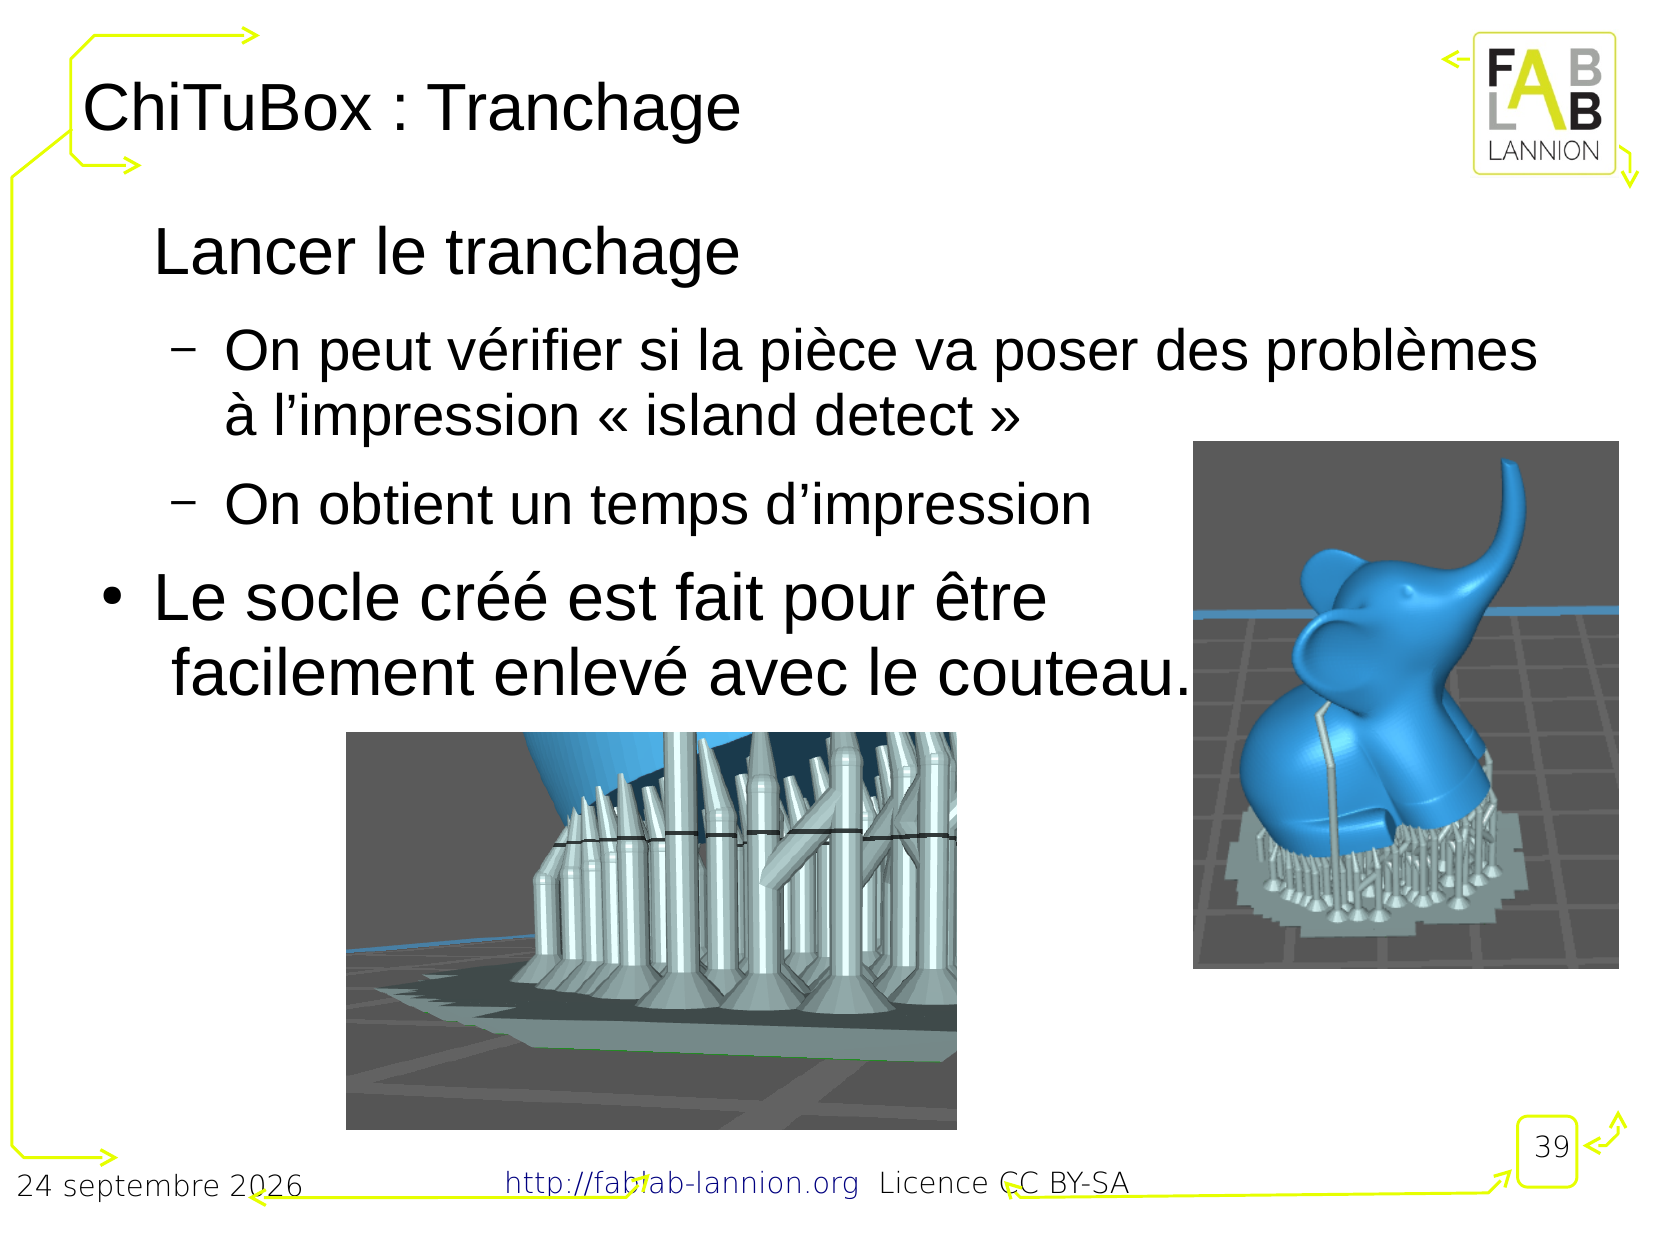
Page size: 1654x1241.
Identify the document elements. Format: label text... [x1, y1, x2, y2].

picture [1470, 29, 1619, 178]
picture [346, 732, 957, 1130]
title ChiTuBox : Tranchage [82, 49, 1441, 166]
picture [1193, 441, 1619, 969]
list Lancer le tranchage On peut vérifier si la pièce va poser des problèmes à l’impression « island detect » On obtient un temps d’impression Le socle créé est fait pour être facilement enlevé avec le couteau. [82, 213, 1571, 1087]
